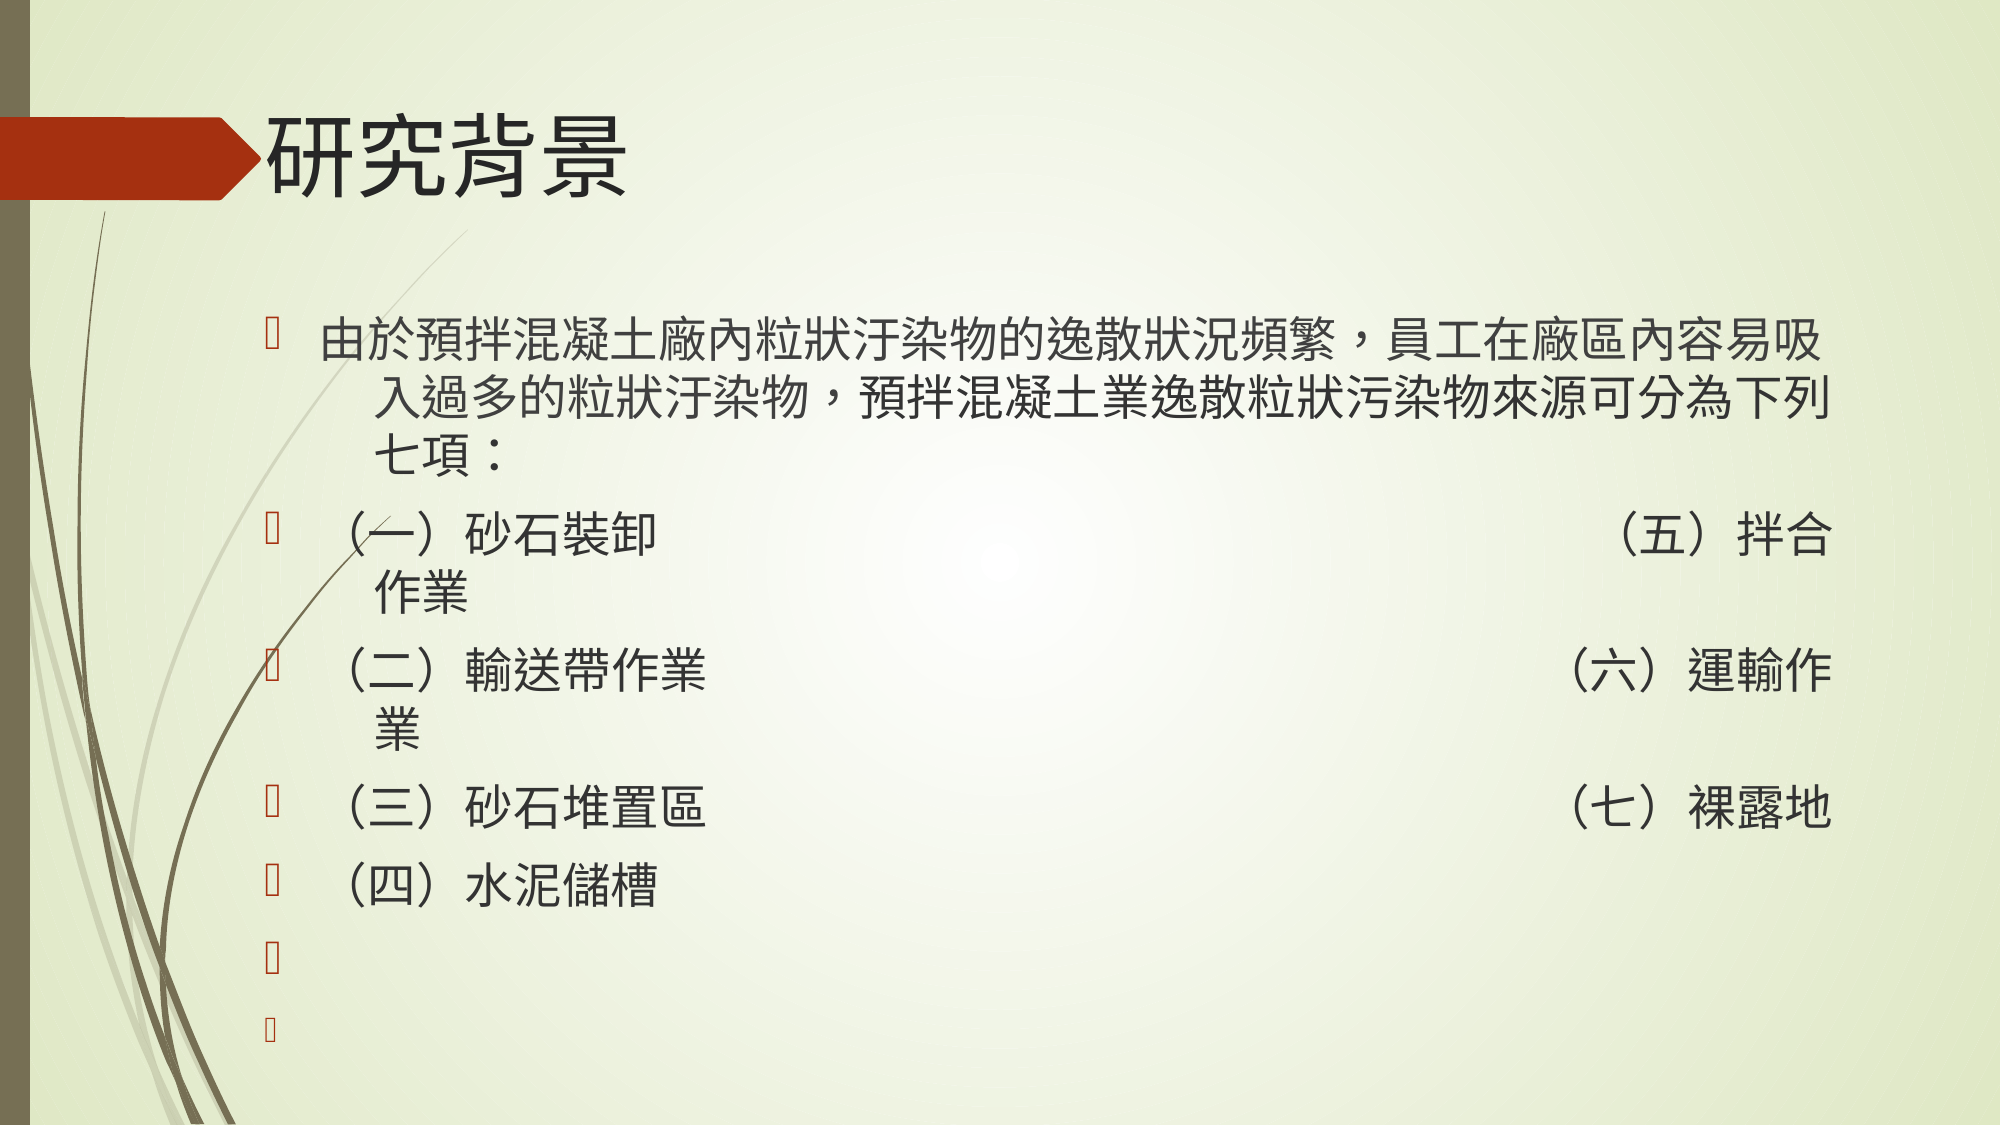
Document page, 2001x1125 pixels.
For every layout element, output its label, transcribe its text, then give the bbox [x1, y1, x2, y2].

list 由於預拌混凝土廠內粒狀汙染物的逸散狀況頻繁，員工在廠區內容易吸入過多的粒狀汙染物，預拌混凝土業逸散粒狀污染物來源可分為下列七項： （一）砂石裝卸 （五）拌合作業 （二）輸送帶作業 （六）運輸作業 （三）砂石堆置區 （七）裸露地 （四）水泥儲槽 [249, 301, 1859, 970]
title 研究背景 [249, 91, 1712, 301]
